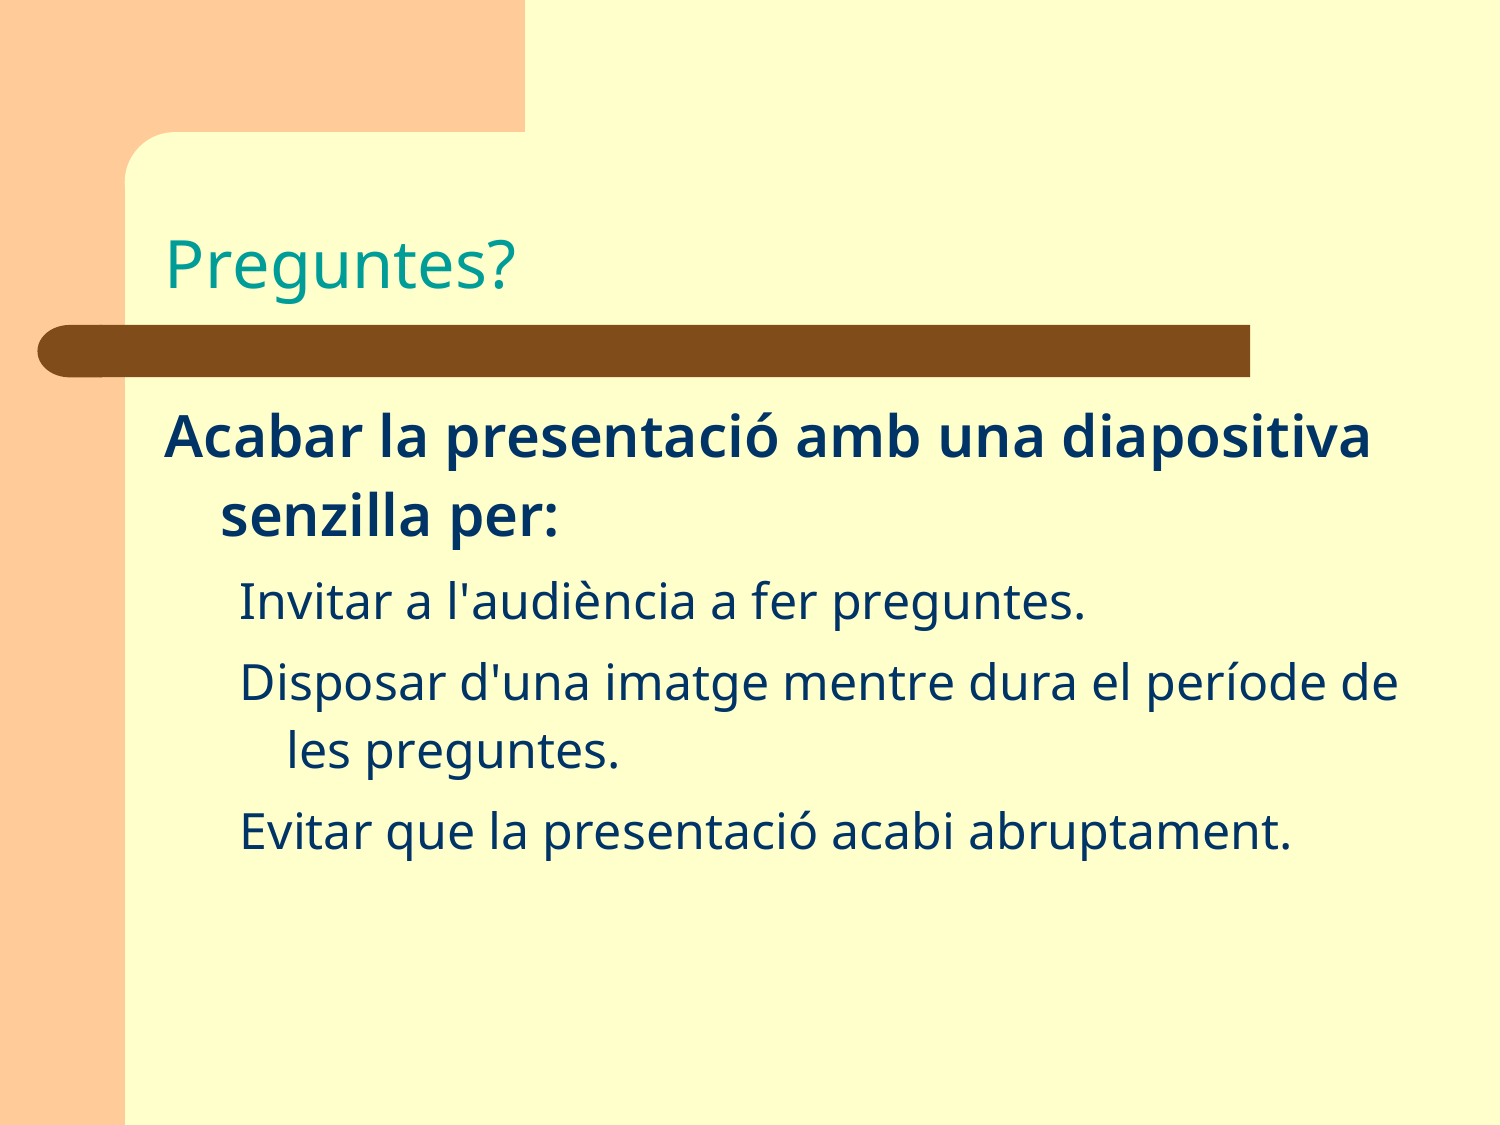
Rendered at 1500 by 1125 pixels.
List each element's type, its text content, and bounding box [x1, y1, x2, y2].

list Acabar la presentació amb una diapositiva senzilla per: Invitar a l'audiència a fer preguntes. Disposar d'una imatge mentre dura el període de les preguntes. Evitar que la presentació acabi abruptament. [149, 387, 1463, 1000]
title Preguntes? [149, 124, 1463, 313]
